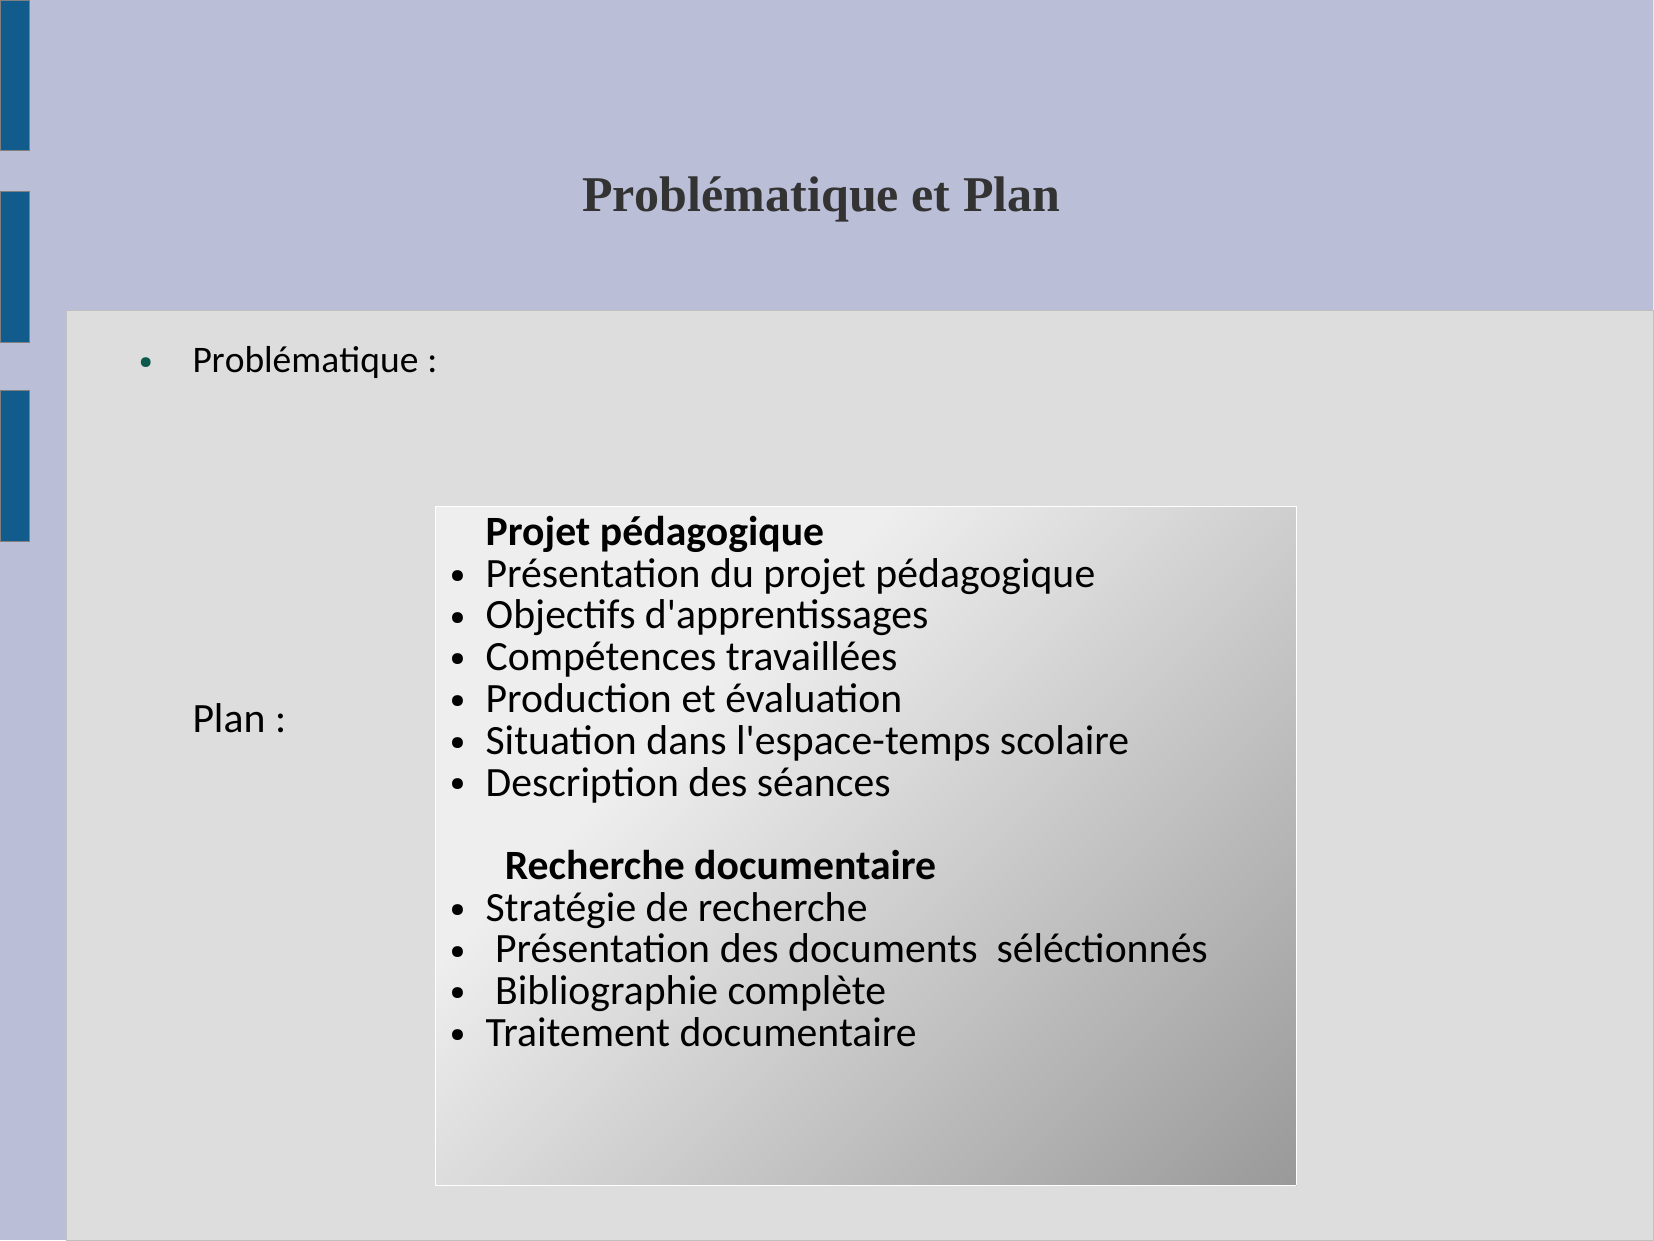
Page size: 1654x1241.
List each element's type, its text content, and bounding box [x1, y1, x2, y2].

list Problématique : Plan : [121, 344, 1534, 1127]
table_header Projet pédagogique Présentation du projet pédagogique Objectifs d'apprentissages Compétences travaillées Production et évaluation Situation dans l'espace-temps scolaire Description des séances Recherche documentaire Stratégie de recherche Présentation des documents séléctionnés Bibliographie complète Traitement documentaire [436, 507, 1296, 1185]
title Problématique et Plan [121, 91, 1534, 299]
